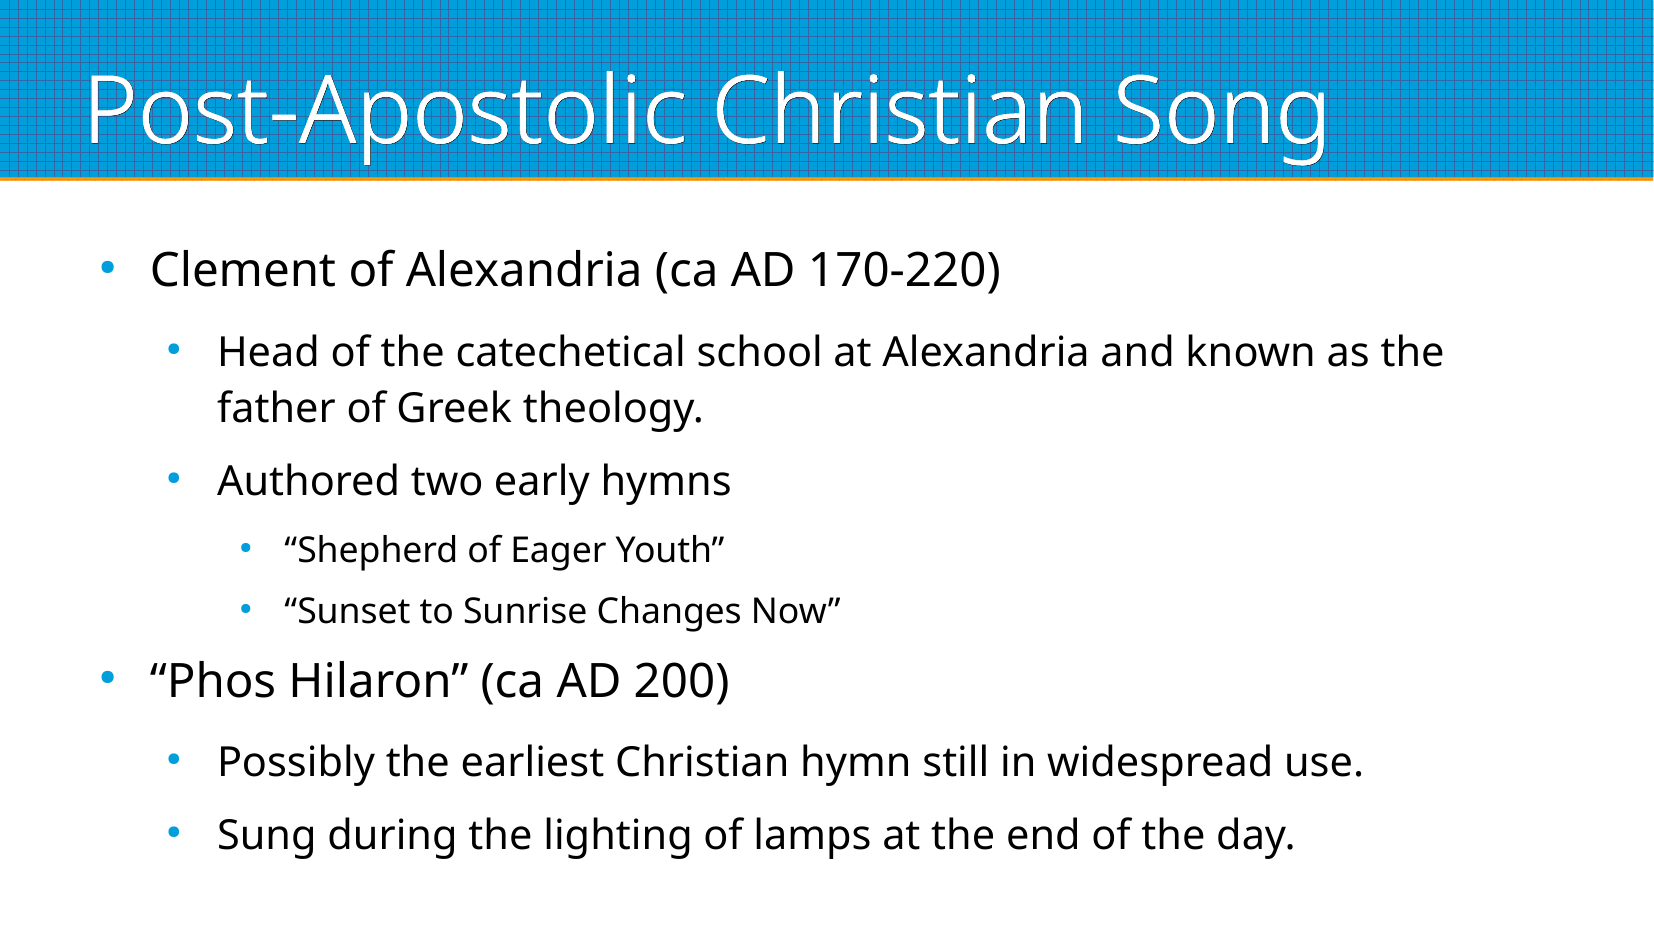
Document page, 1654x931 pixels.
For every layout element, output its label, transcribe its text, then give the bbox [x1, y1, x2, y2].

title Post-Apostolic Christian Song [82, 14, 1571, 171]
list Clement of Alexandria (ca AD 170-220) Head of the catechetical school at Alexandria and known as the father of Greek theology. Authored two early hymns “Shepherd of Eager Youth” “Sunset to Sunrise Changes Now” “Phos Hilaron” (ca AD 200) Possibly the earliest Christian hymn still in widespread use. Sung during the lighting of lamps at the end of the day. [82, 236, 1563, 863]
